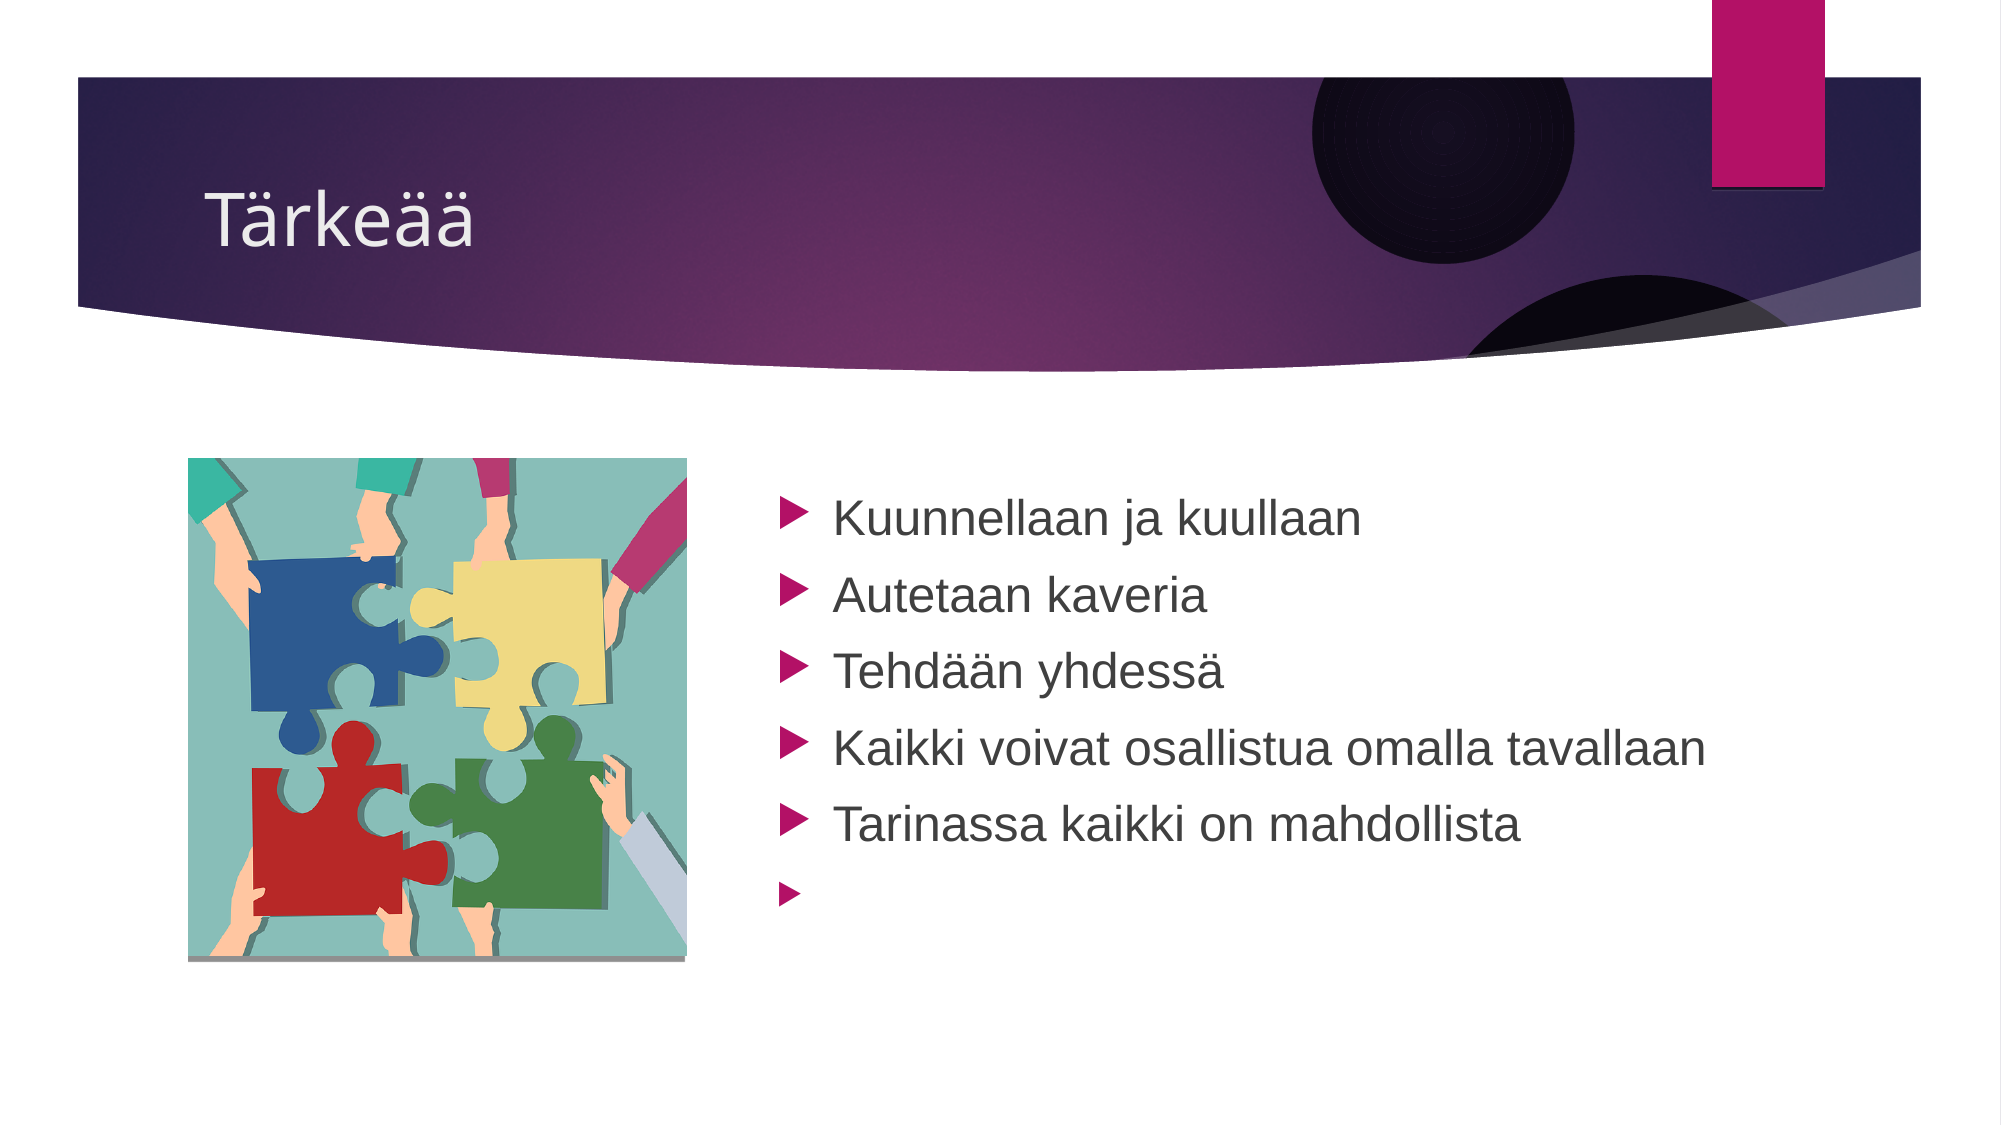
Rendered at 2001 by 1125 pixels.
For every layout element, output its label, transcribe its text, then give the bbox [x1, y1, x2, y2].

picture [188, 458, 687, 956]
list Kuunnellaan ja kuullaan Autetaan kaveria Tehdään yhdessä Kaikki voivat osallistua omalla tavallaan Tarinassa kaikki on mahdollista [761, 427, 1837, 988]
title Tärkeää [189, 159, 1627, 276]
